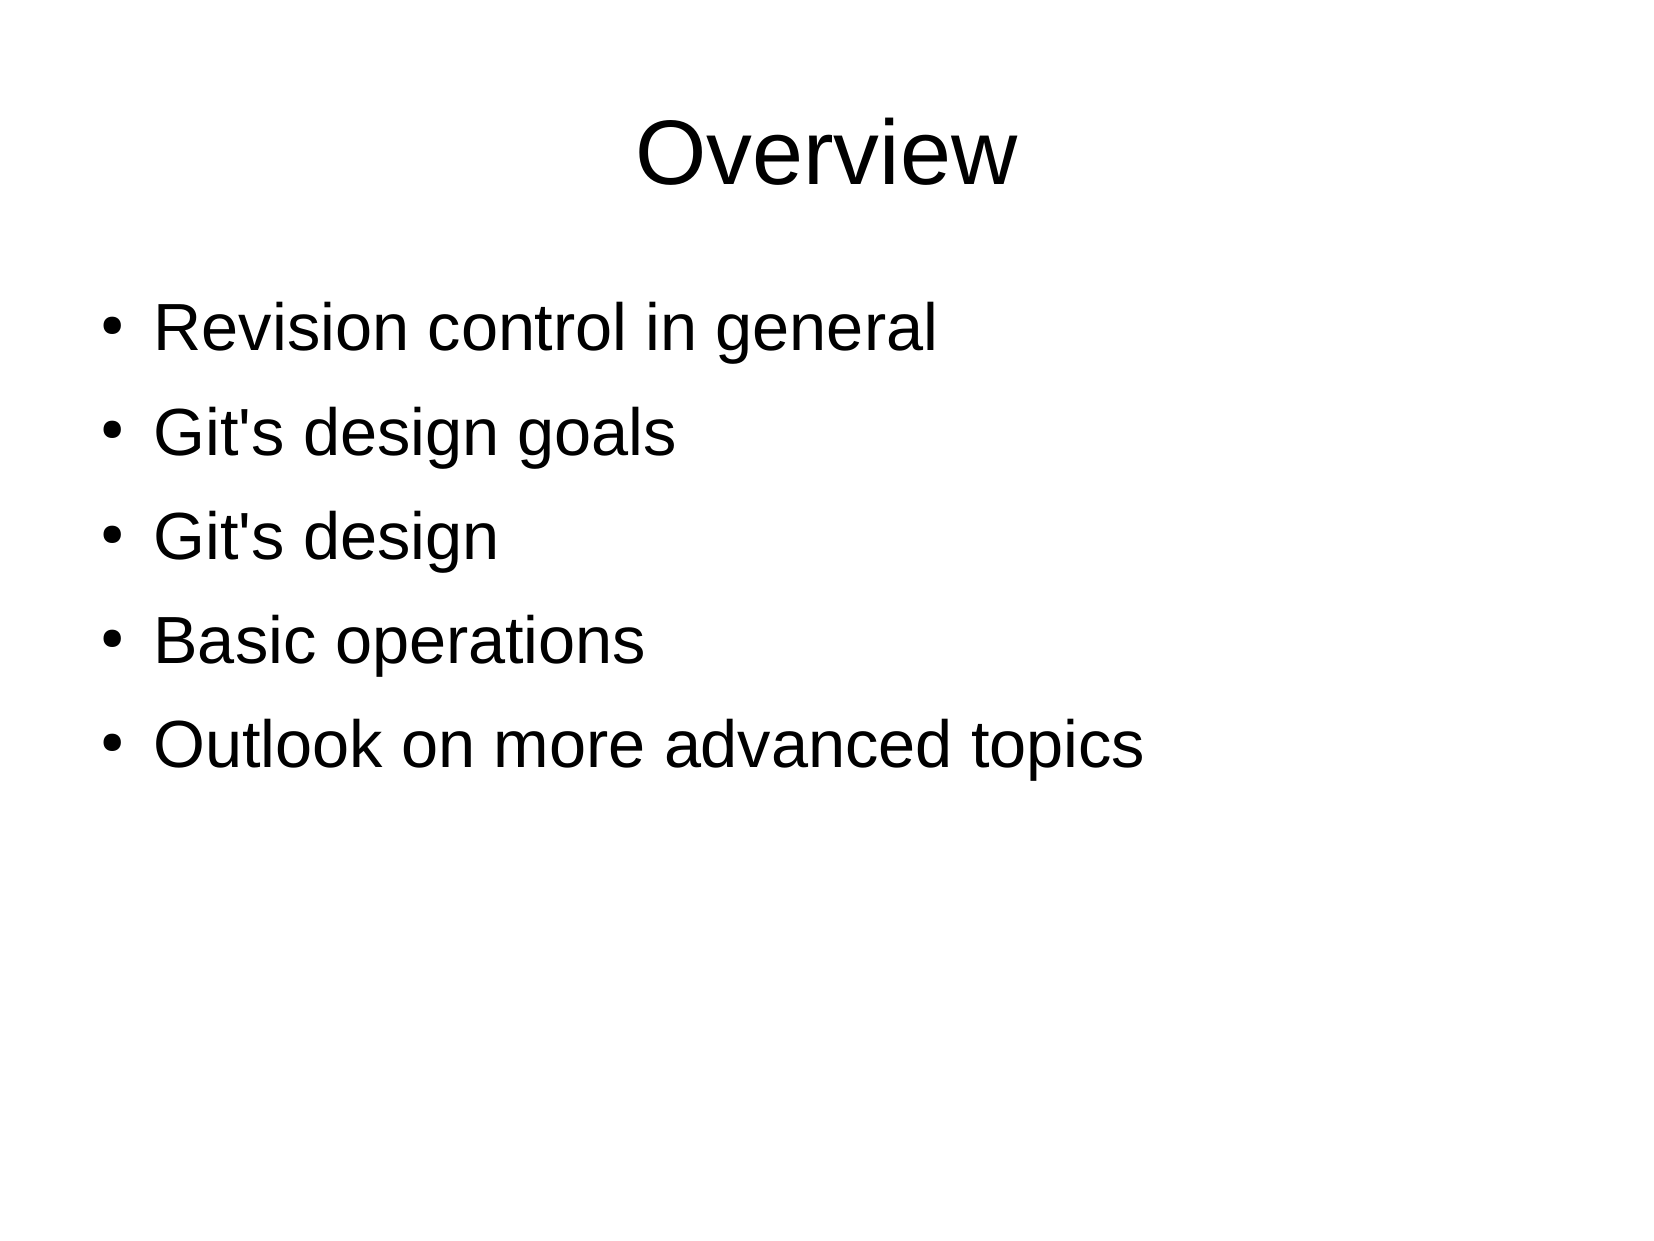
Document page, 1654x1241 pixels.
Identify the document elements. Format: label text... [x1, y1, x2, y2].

title Overview [82, 49, 1571, 257]
list Revision control in general Git's design goals Git's design Basic operations Outlook on more advanced topics [82, 290, 1571, 1109]
